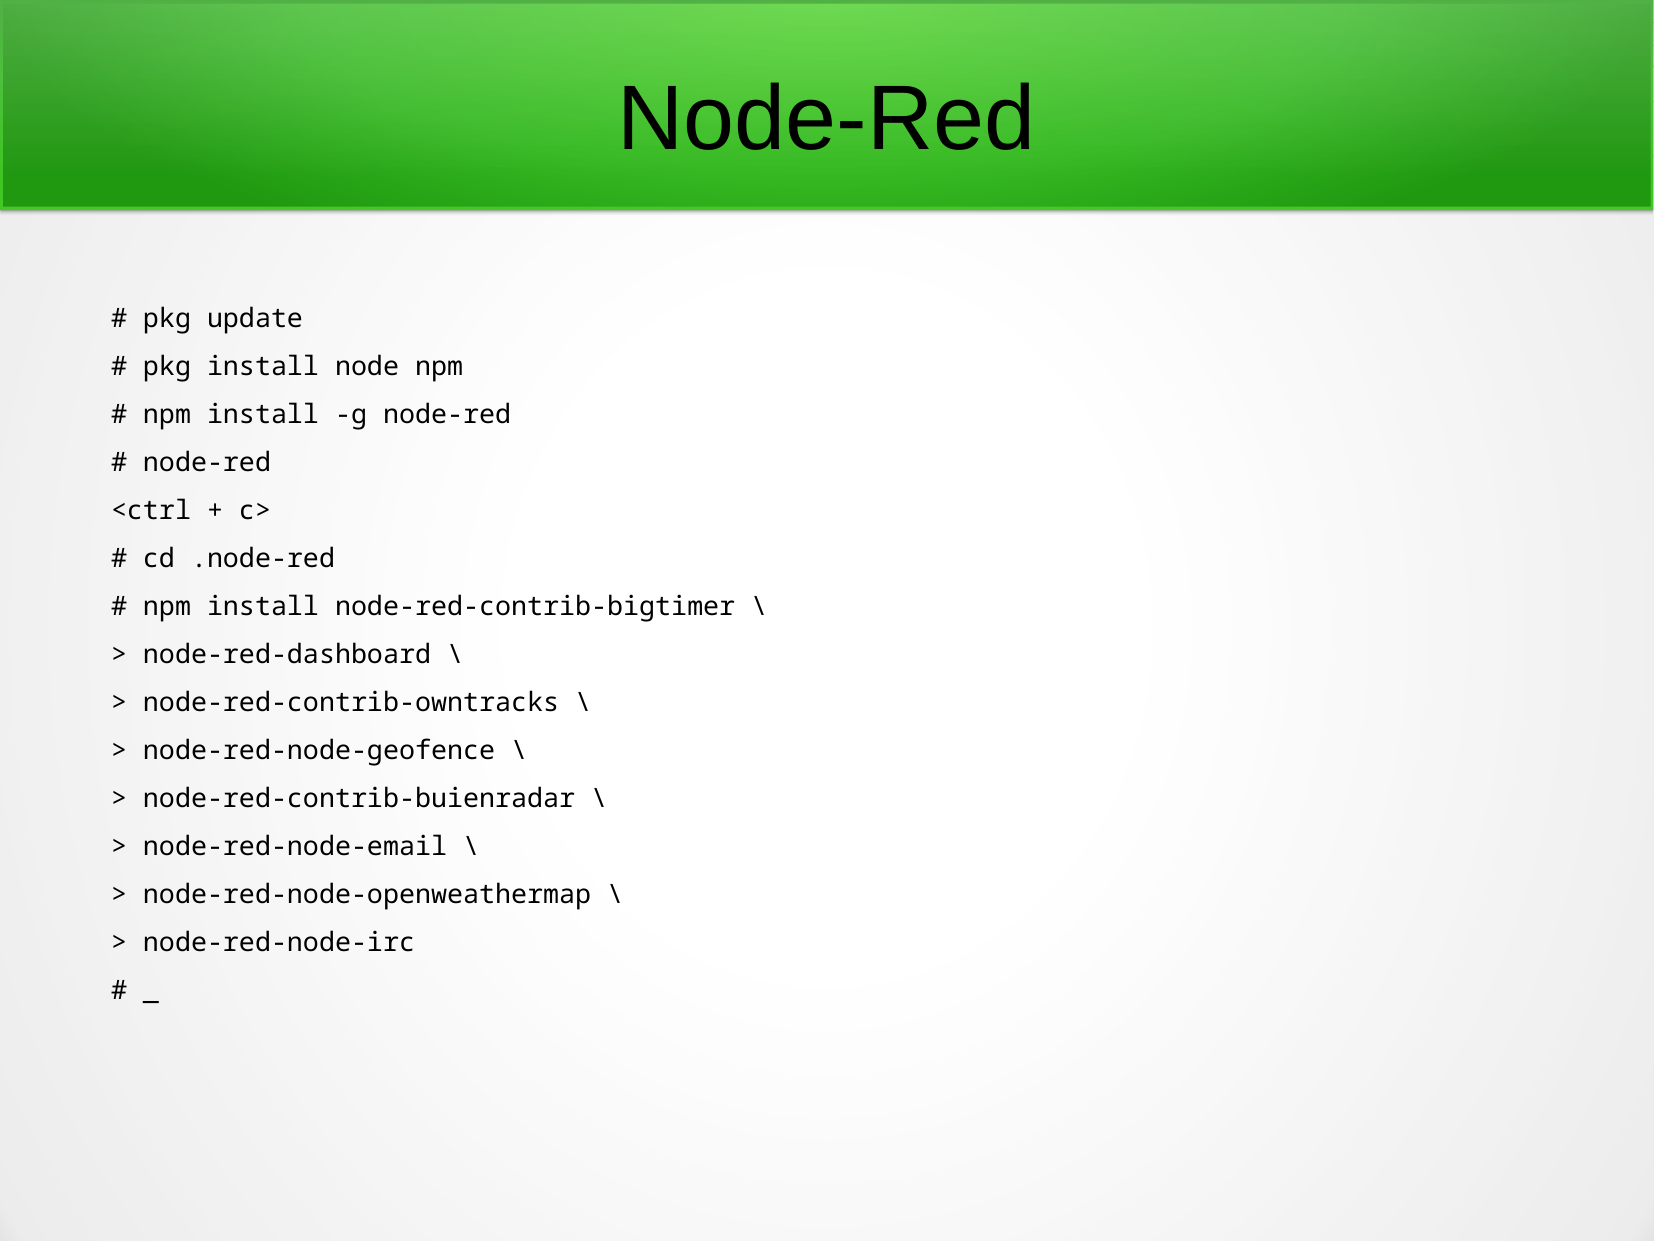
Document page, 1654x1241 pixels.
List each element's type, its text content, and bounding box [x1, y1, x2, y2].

title Node-Red [82, 47, 1571, 189]
list # pkg update # pkg install node npm # npm install -g node-red # node-red <ctrl + c> # cd .node-red # npm install node-red-contrib-bigtimer \ > node-red-dashboard \ > node-red-contrib-owntracks \ > node-red-node-geofence \ > node-red-contrib-buienradar \ > node-red-node-email \ > node-red-node-openweathermap \ > node-red-node-irc # _ [82, 299, 1571, 1019]
